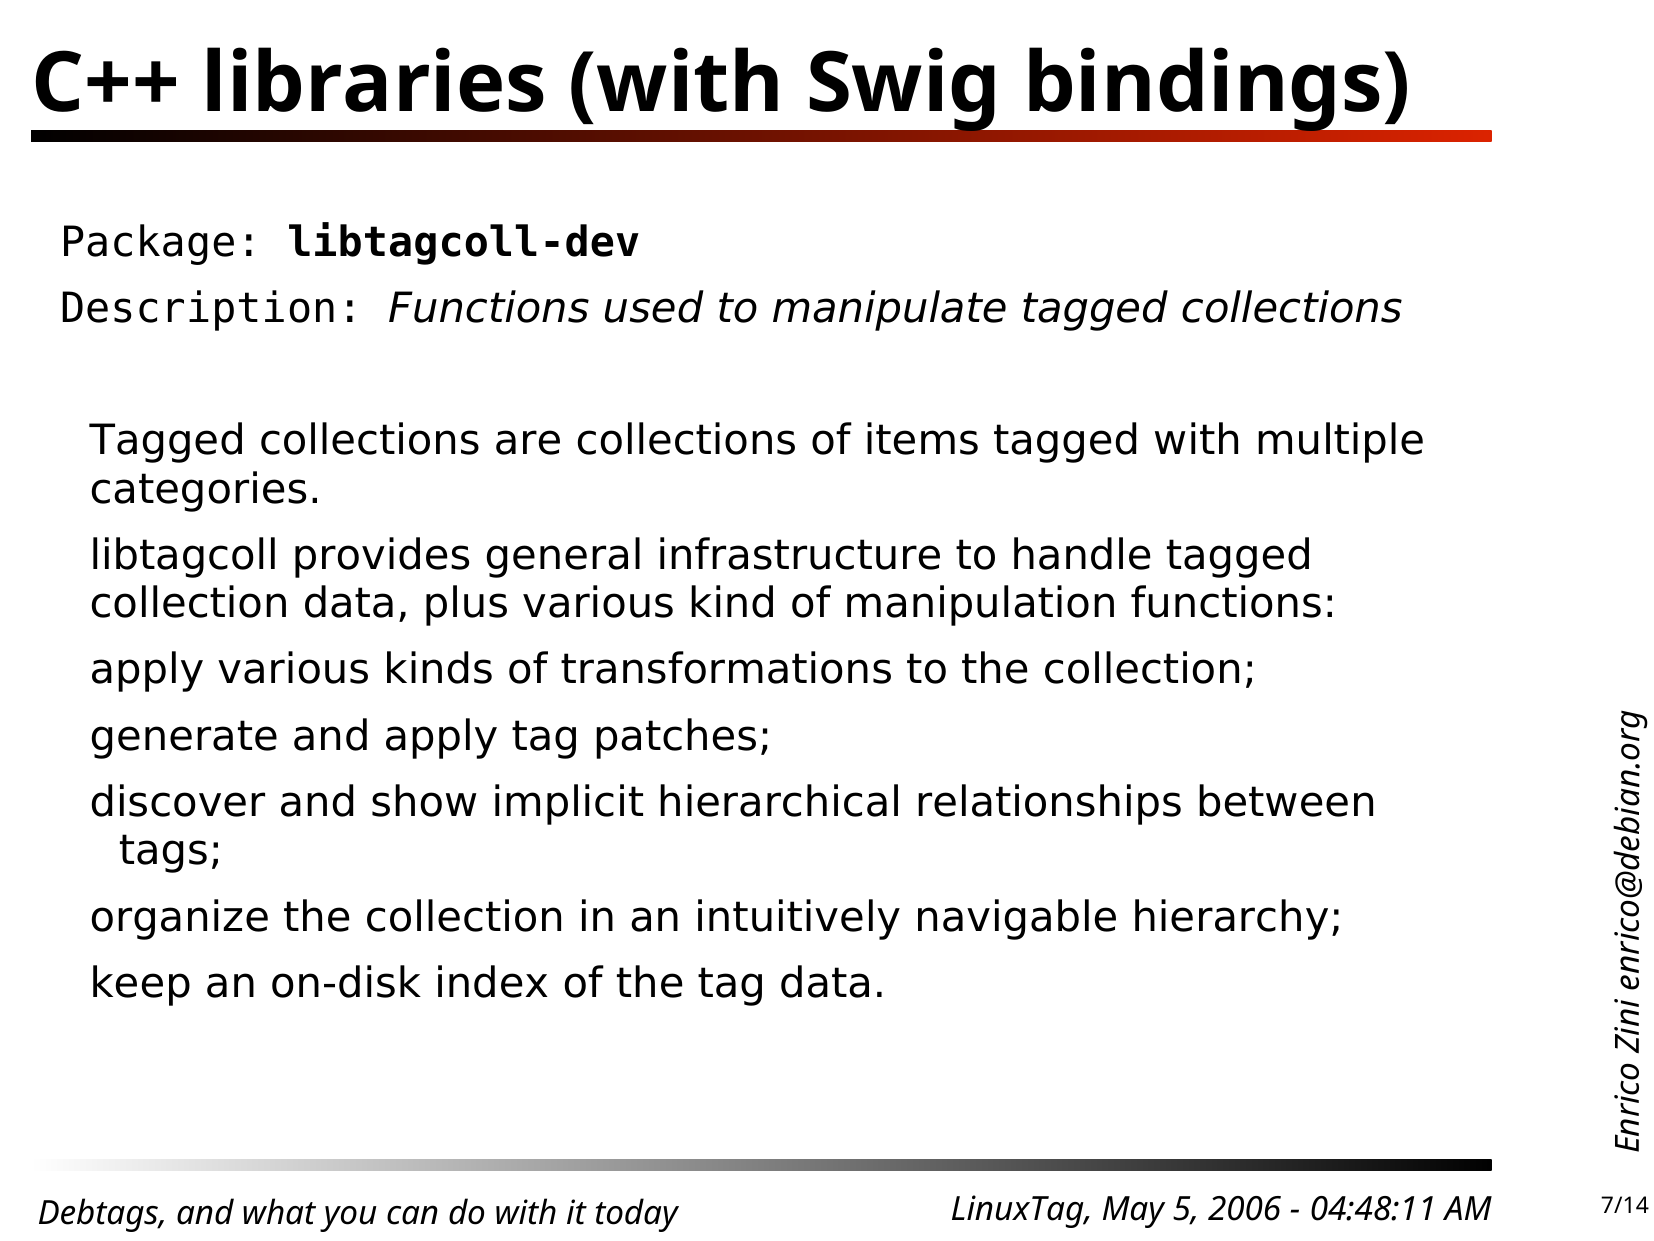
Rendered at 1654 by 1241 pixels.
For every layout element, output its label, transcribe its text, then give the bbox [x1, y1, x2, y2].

text_box C++ libraries (with Swig bindings) [31, 22, 1439, 159]
text_box Package: libtagcoll-dev Description: Functions used to manipulate tagged collections Tagged collections are collections of items tagged with multiple categories. libtagcoll provides general infrastructure to handle tagged collection data, plus various kind of manipulation functions: apply various kinds of transformations to the collection; generate and apply tag patches; discover and show implicit hierarchical relationships between tags; organize the collection in an intuitively navigable hierarchy; keep an on-disk index of the tag data. [60, 217, 1495, 1138]
